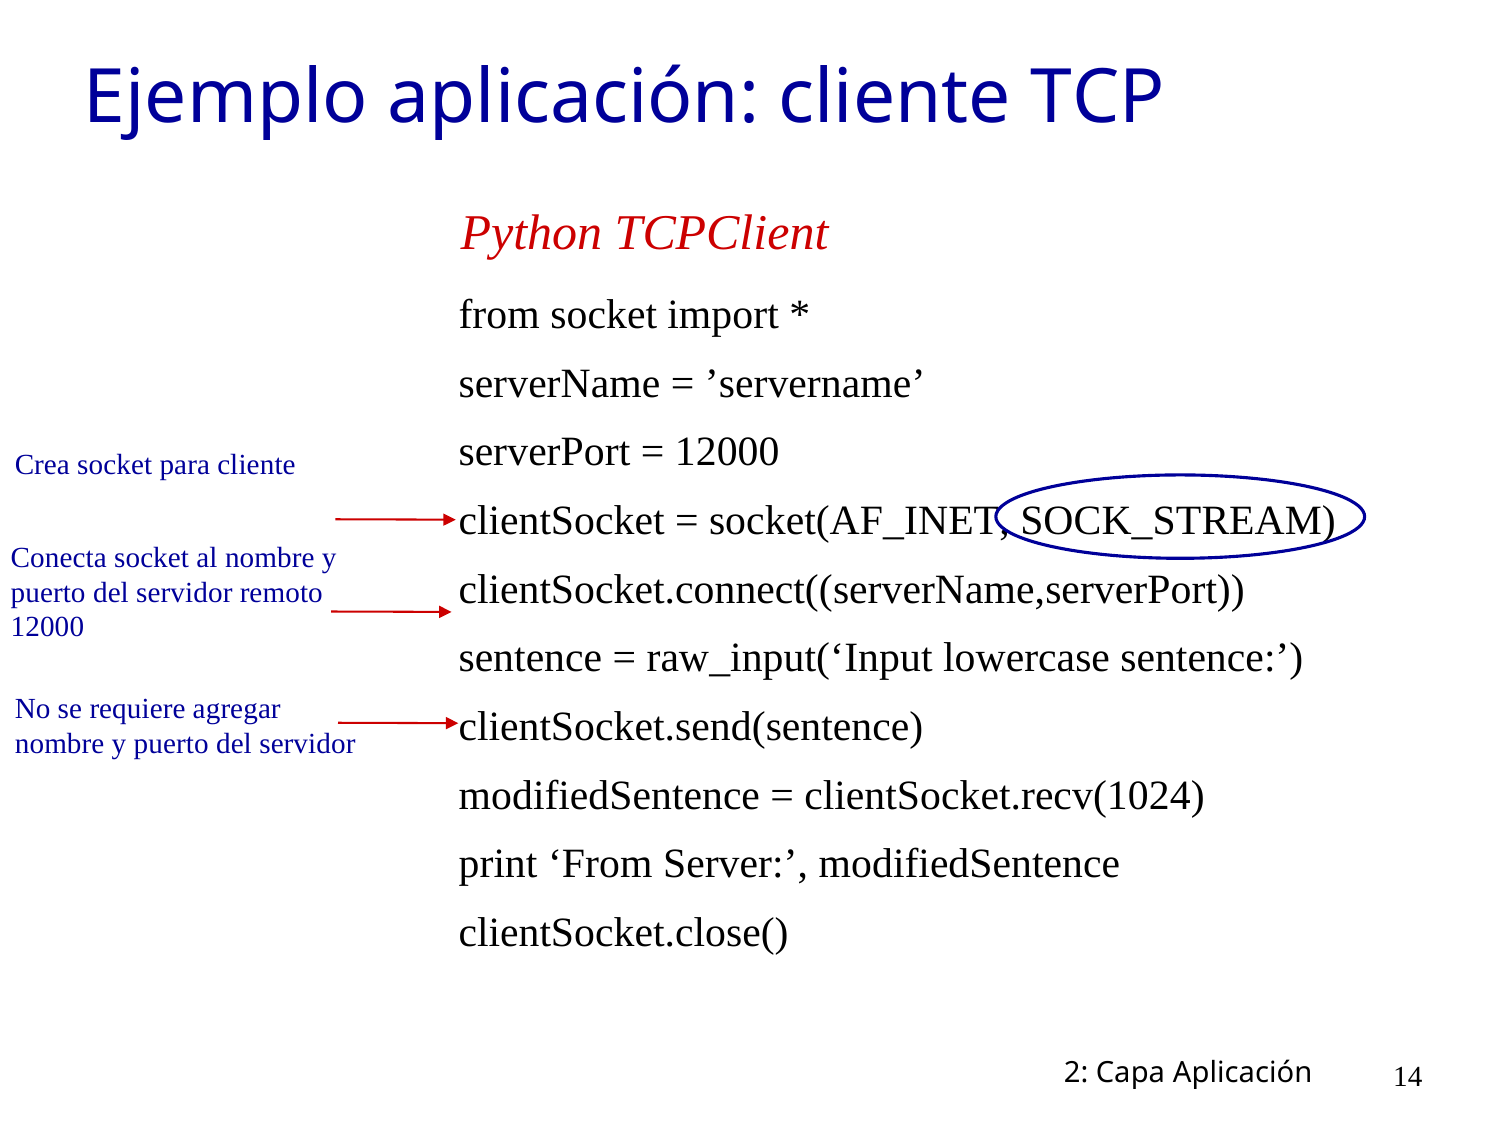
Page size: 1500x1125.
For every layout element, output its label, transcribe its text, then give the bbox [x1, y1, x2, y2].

text_box Conecta socket al nombre y puerto del servidor remoto 12000 [0, 530, 369, 651]
text_box No se requiere agregar nombre y puerto del servidor [0, 681, 373, 768]
text_box from socket import * serverName = ’servername’ serverPort = 12000 clientSocket = socket(AF_INET, SOCK_STREAM) clientSocket.connect((serverName,serverPort)) sentence = raw_input(‘Input lowercase sentence:’) clientSocket.send(sentence) modifiedSentence = clientSocket.recv(1024) print ‘From Server:’, modifiedSentence clientSocket.close() [998, 477, 1352, 556]
text_box from socket import * serverName = ’servername’ serverPort = 12000 clientSocket = socket(AF_INET, SOCK_STREAM) clientSocket.connect((serverName,serverPort)) sentence = raw_input(‘Input lowercase sentence:’) clientSocket.send(sentence) modifiedSentence = clientSocket.recv(1024) print ‘From Server:’, modifiedSentence clientSocket.close() [443, 270, 1352, 963]
text_box Ejemplo aplicación: cliente TCP [69, 14, 1345, 171]
text_box Crea socket para cliente [0, 437, 373, 489]
text_box Python TCPClient [445, 191, 844, 268]
